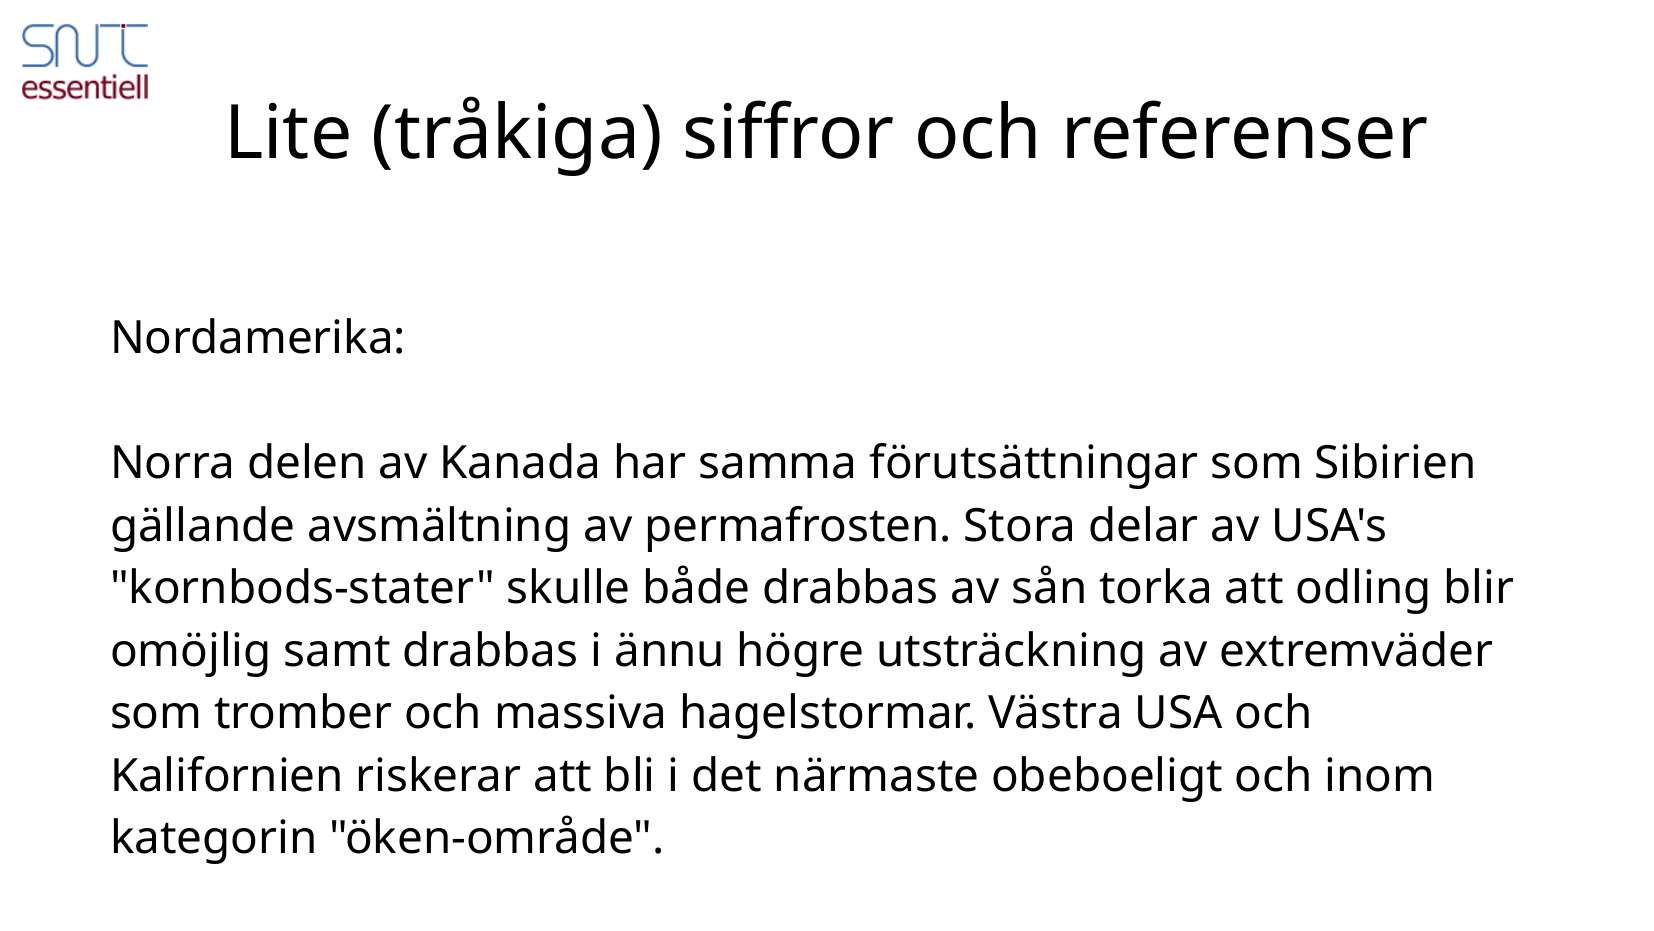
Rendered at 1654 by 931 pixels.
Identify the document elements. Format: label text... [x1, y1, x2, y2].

title Lite (tråkiga) siffror och referenser [82, 51, 1571, 207]
picture [22, 0, 148, 125]
text_box Nordamerika: Norra delen av Kanada har samma förutsättningar som Sibirien gällande avsmältning av permafrosten. Stora delar av USA's "kornbods-stater" skulle både drabbas av sån torka att odling blir omöjlig samt drabbas i ännu högre utsträckning av extremväder som tromber och massiva hagelstormar. Västra USA och Kalifornien riskerar att bli i det närmaste obeboeligt och inom kategorin "öken-område". [95, 234, 1572, 860]
